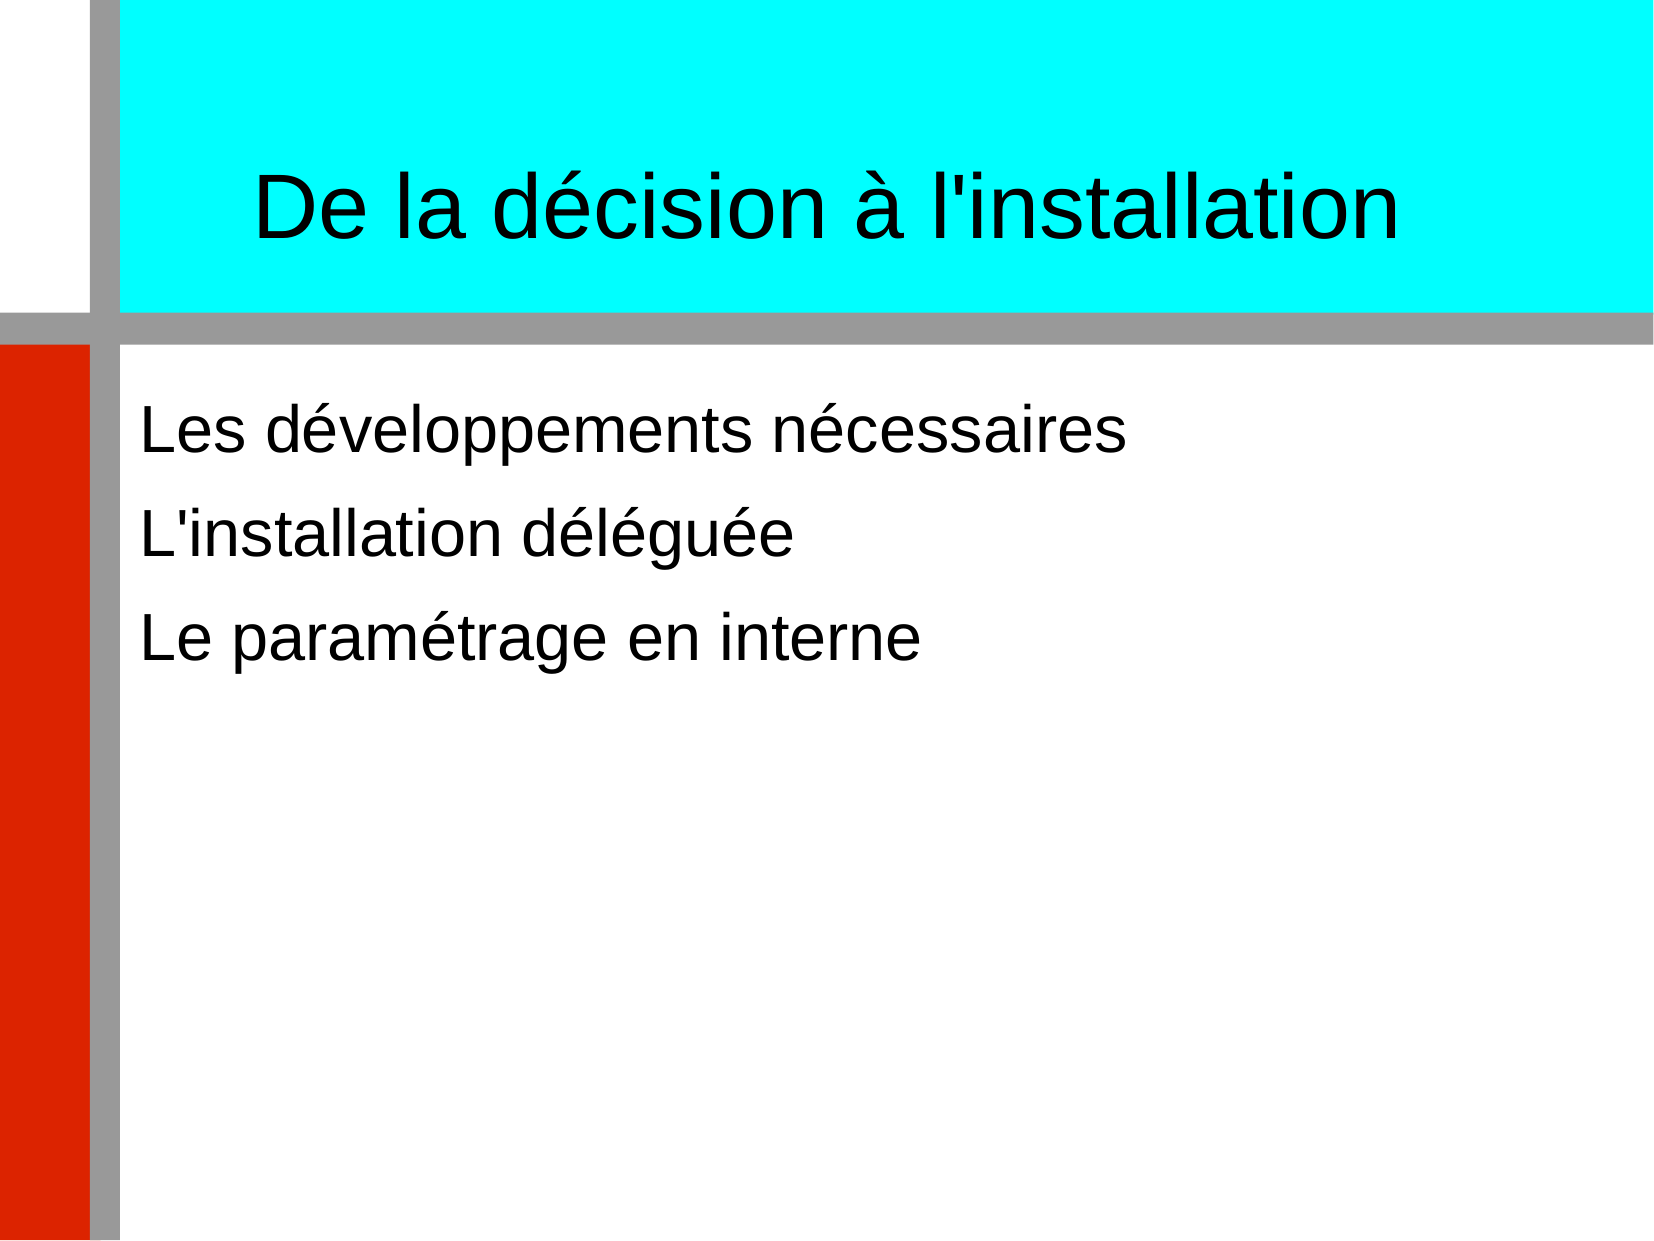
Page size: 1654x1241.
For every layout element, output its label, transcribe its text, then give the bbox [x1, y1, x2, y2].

title De la décision à l'installation [121, 102, 1534, 311]
list Les développements nécessaires L'installation déléguée Le paramétrage en interne [121, 391, 1534, 1127]
